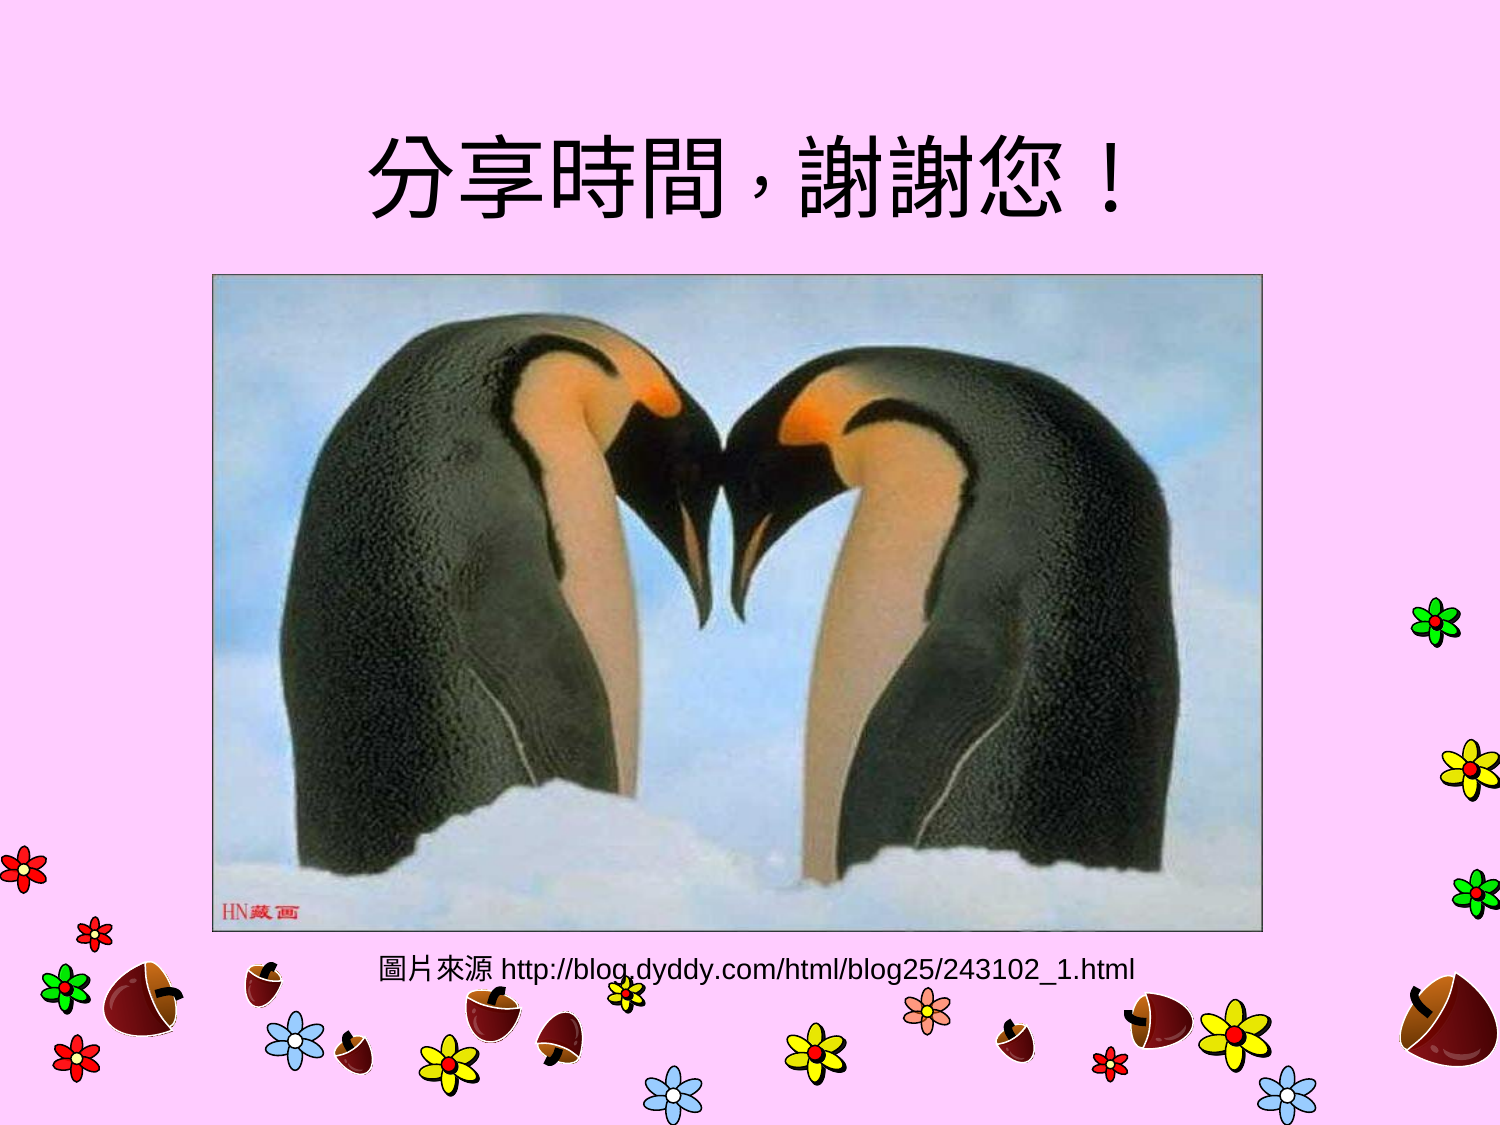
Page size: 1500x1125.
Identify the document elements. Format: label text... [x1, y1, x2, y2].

picture [212, 274, 1263, 932]
list 分享時間，謝謝您! 圖片來源http://blog.dyddy.com/html/blog25/243102_1.html [112, 125, 1388, 1000]
